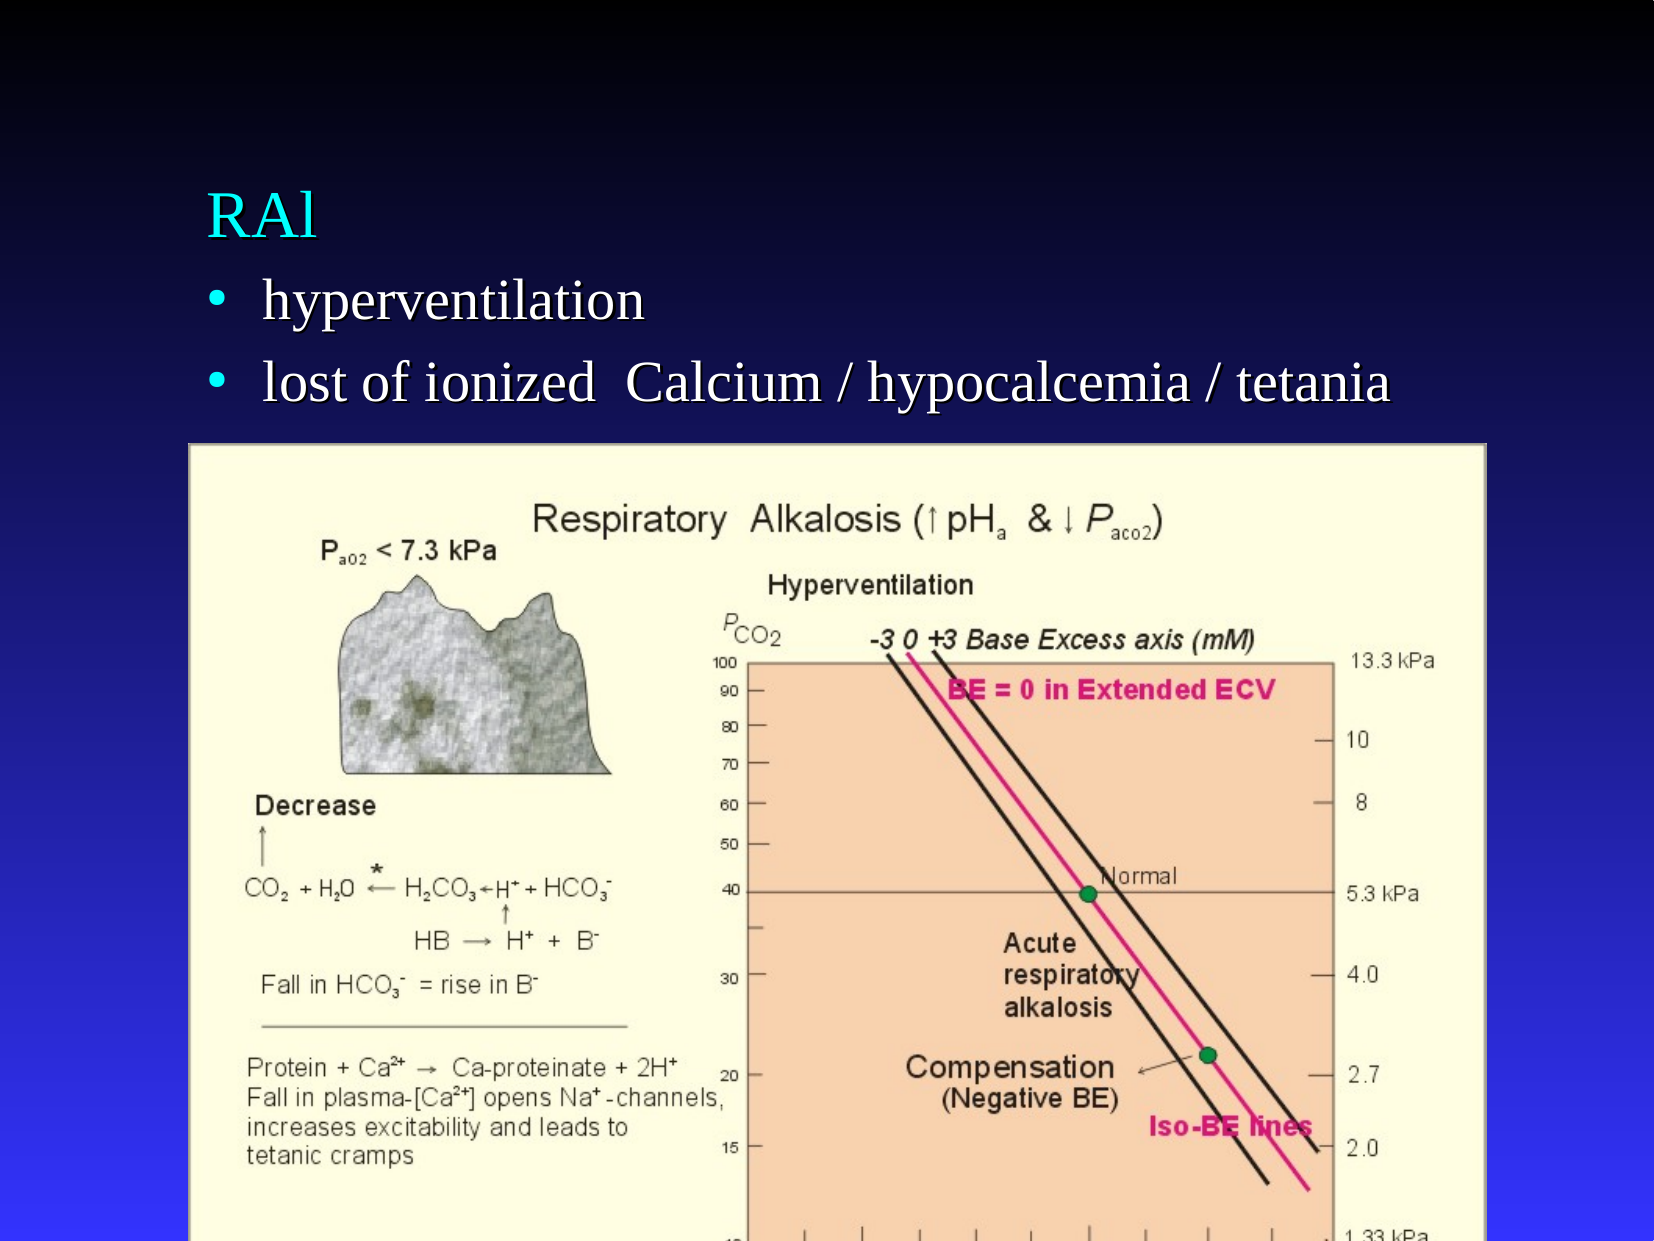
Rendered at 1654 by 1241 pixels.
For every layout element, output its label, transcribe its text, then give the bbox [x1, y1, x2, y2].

list hyperventilation lost of ionized Calcium / hypocalcemia / tetania [206, 263, 1613, 1103]
picture [188, 443, 1487, 1241]
title RAl [206, 110, 1613, 263]
